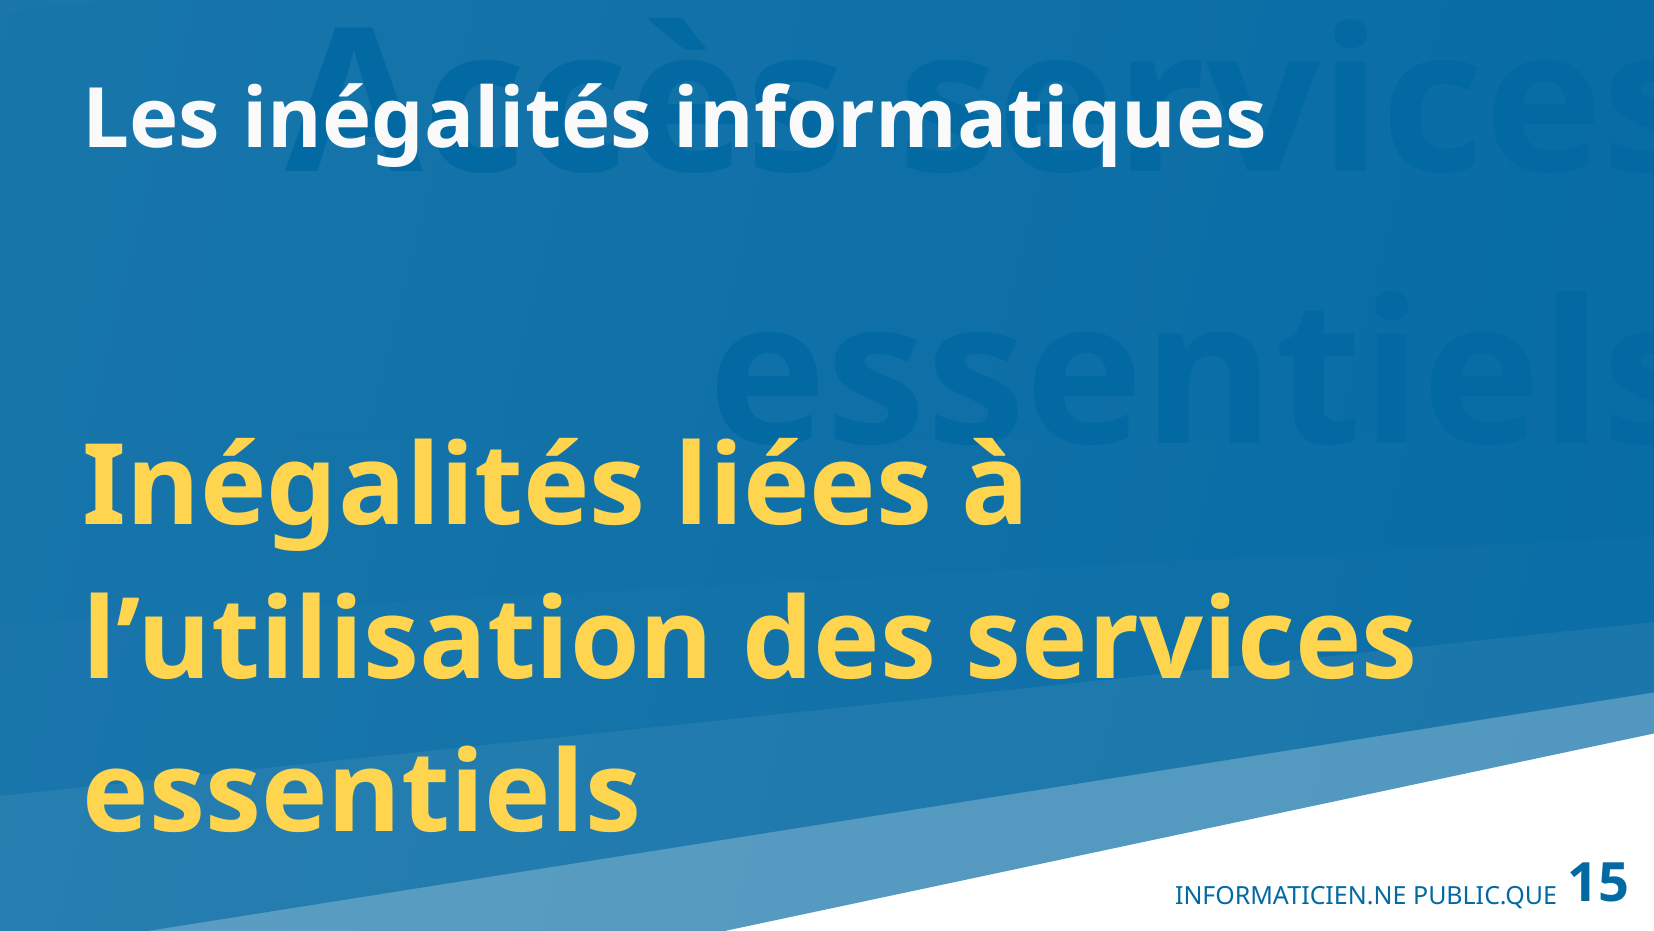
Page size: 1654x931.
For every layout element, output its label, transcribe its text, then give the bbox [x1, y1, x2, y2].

title Accès services essentiels [213, 0, 1654, 470]
title Les inégalités informatiques [82, 37, 1571, 193]
text_box Inégalités liées à l’utilisation des services essentiels [82, 489, 1571, 780]
